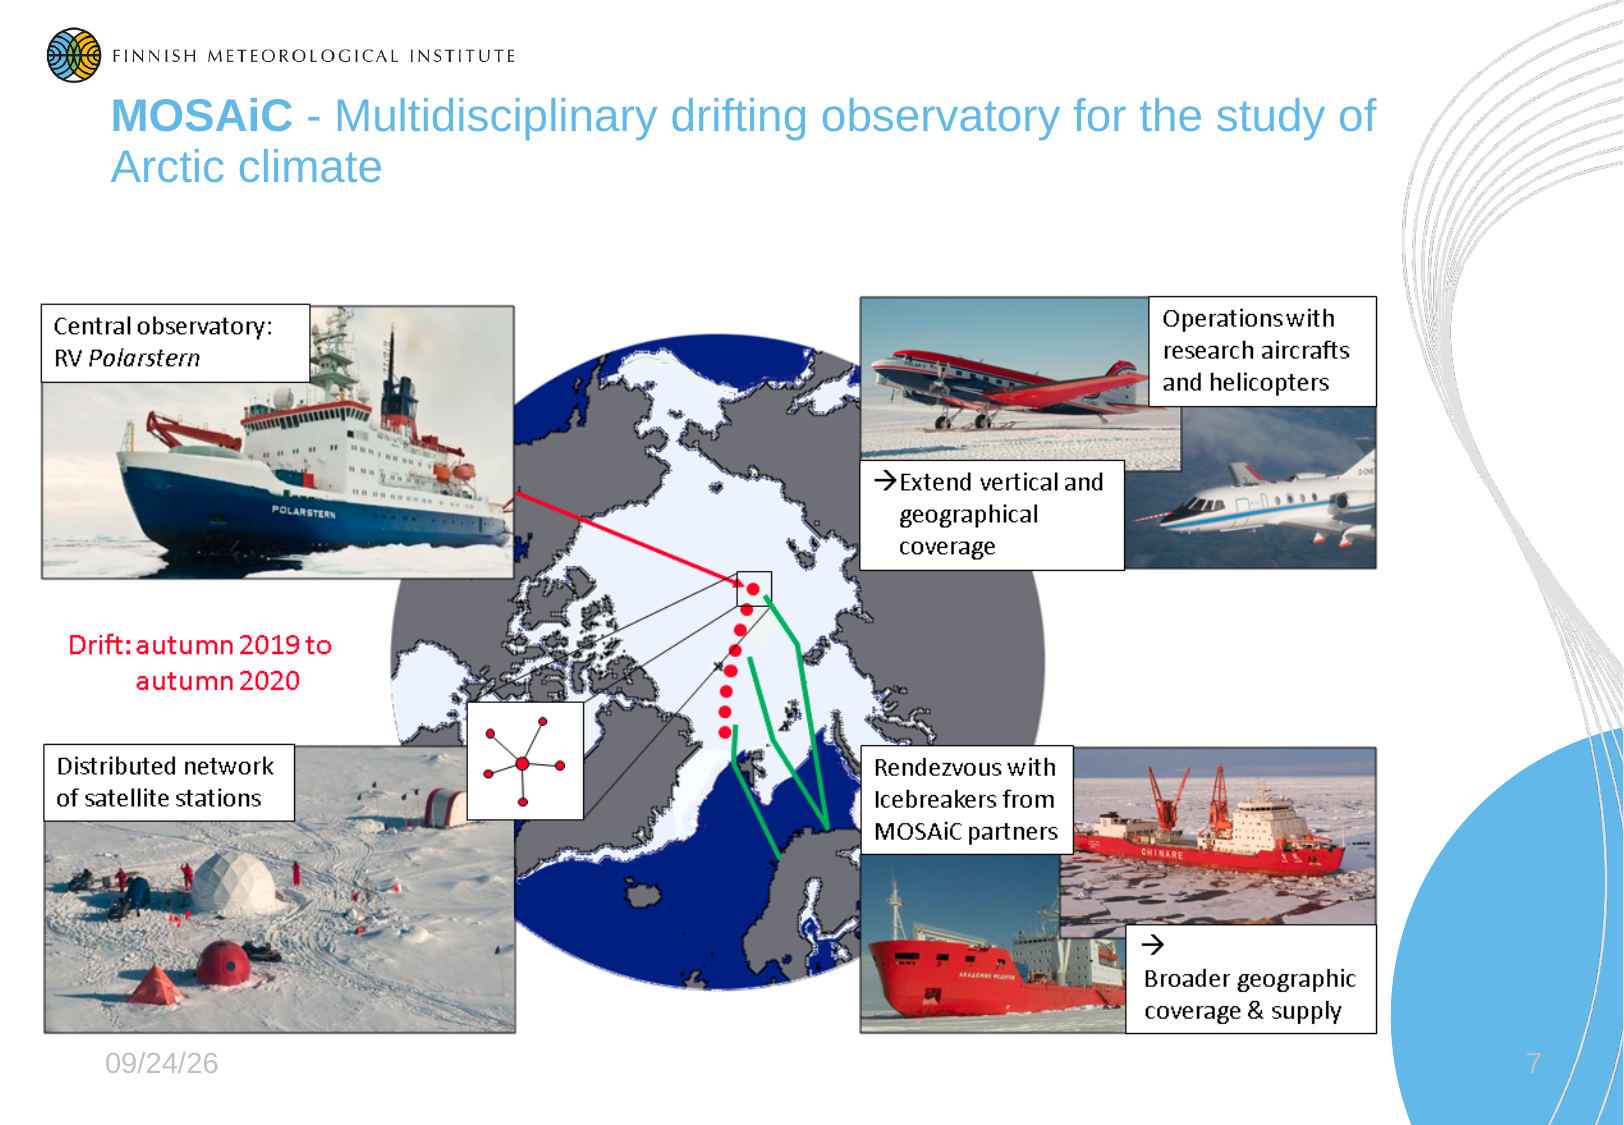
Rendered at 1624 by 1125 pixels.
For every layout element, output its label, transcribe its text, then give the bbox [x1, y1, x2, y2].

title MOSAiC - Multidisciplinary drifting observatory for the study of Arctic climate [110, 90, 1454, 264]
picture [37, 0, 1624, 1125]
picture [46, 27, 514, 83]
